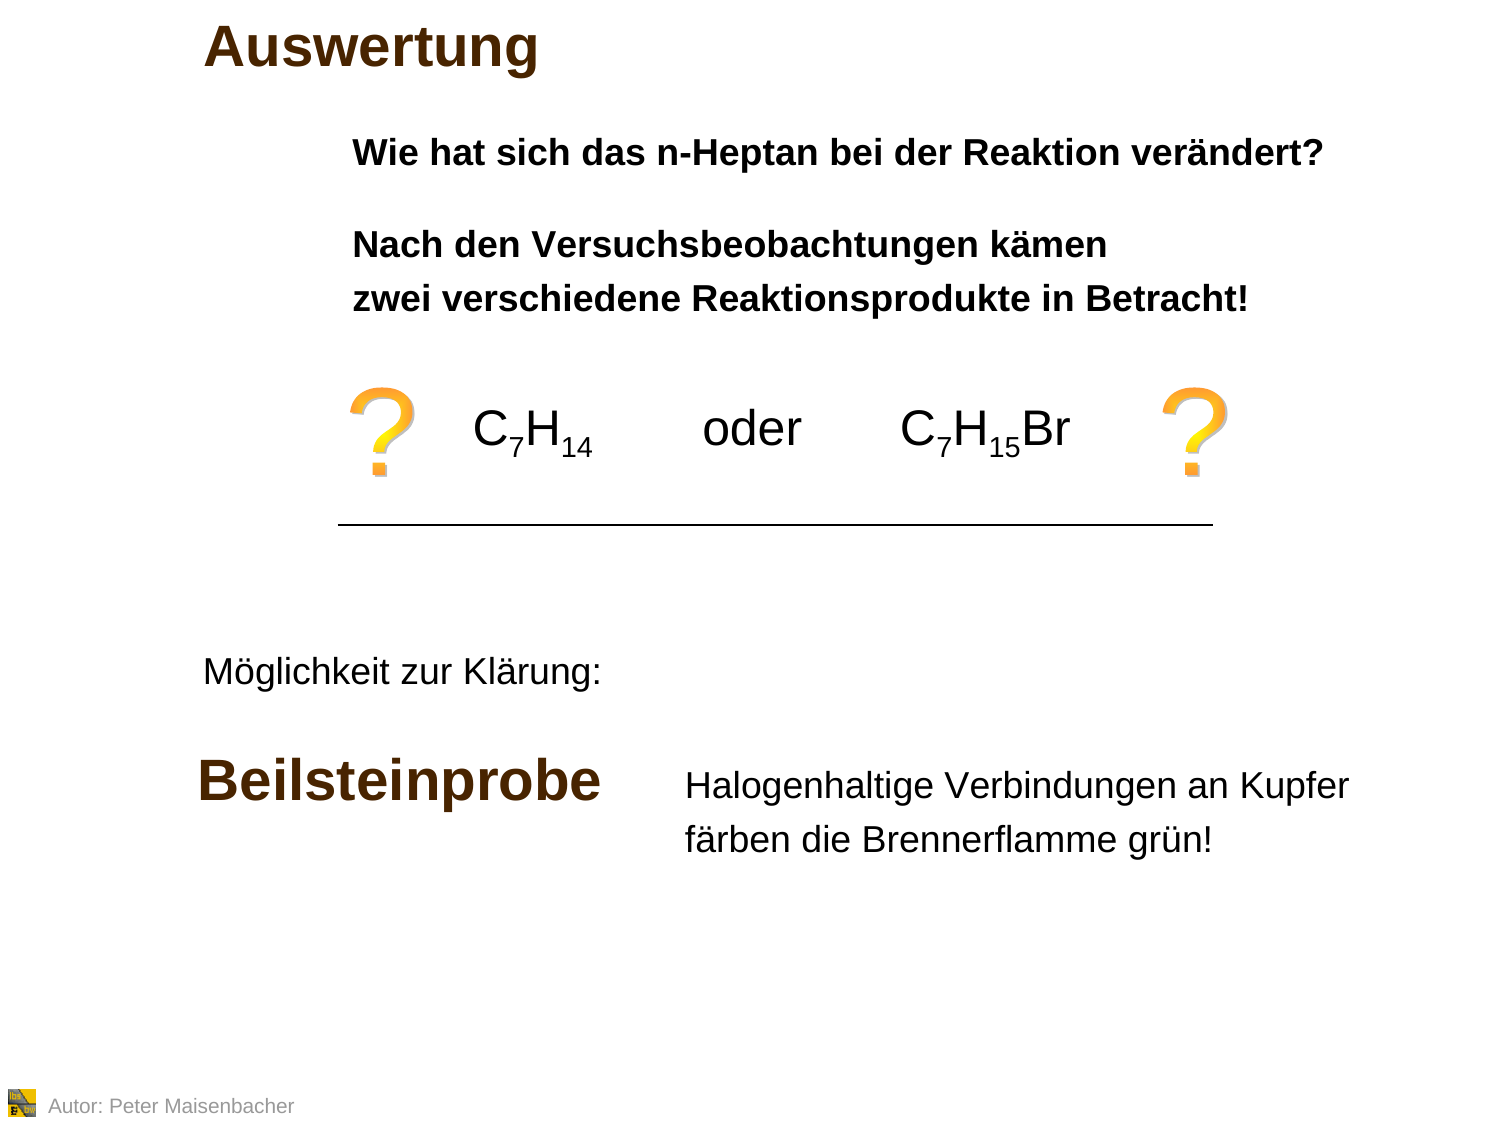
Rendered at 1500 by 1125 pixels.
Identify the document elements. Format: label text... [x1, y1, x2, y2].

text_box C7H14 [457, 387, 646, 472]
text_box ? [350, 387, 413, 452]
text_box Wie hat sich das n-Heptan bei der Reaktion verändert? [337, 120, 1376, 181]
text_box Beilsteinprobe [182, 734, 646, 822]
text_box oder C7H15Br [687, 387, 1150, 472]
text_box Halogenhaltige Verbindungen an Kupfer färben die Brennerflamme grün! [670, 753, 1383, 868]
text_box Möglichkeit zur Klärung: [188, 638, 618, 700]
text_box ? [372, 462, 386, 475]
picture [8, 1089, 36, 1117]
text_box Nach den Versuchsbeobachtungen kämen zwei verschiedene Reaktionsprodukte in Betracht! [337, 212, 1376, 328]
text_box Auswertung [188, 0, 1302, 88]
text_box ? [1185, 462, 1198, 475]
text_box ? [1162, 387, 1225, 452]
